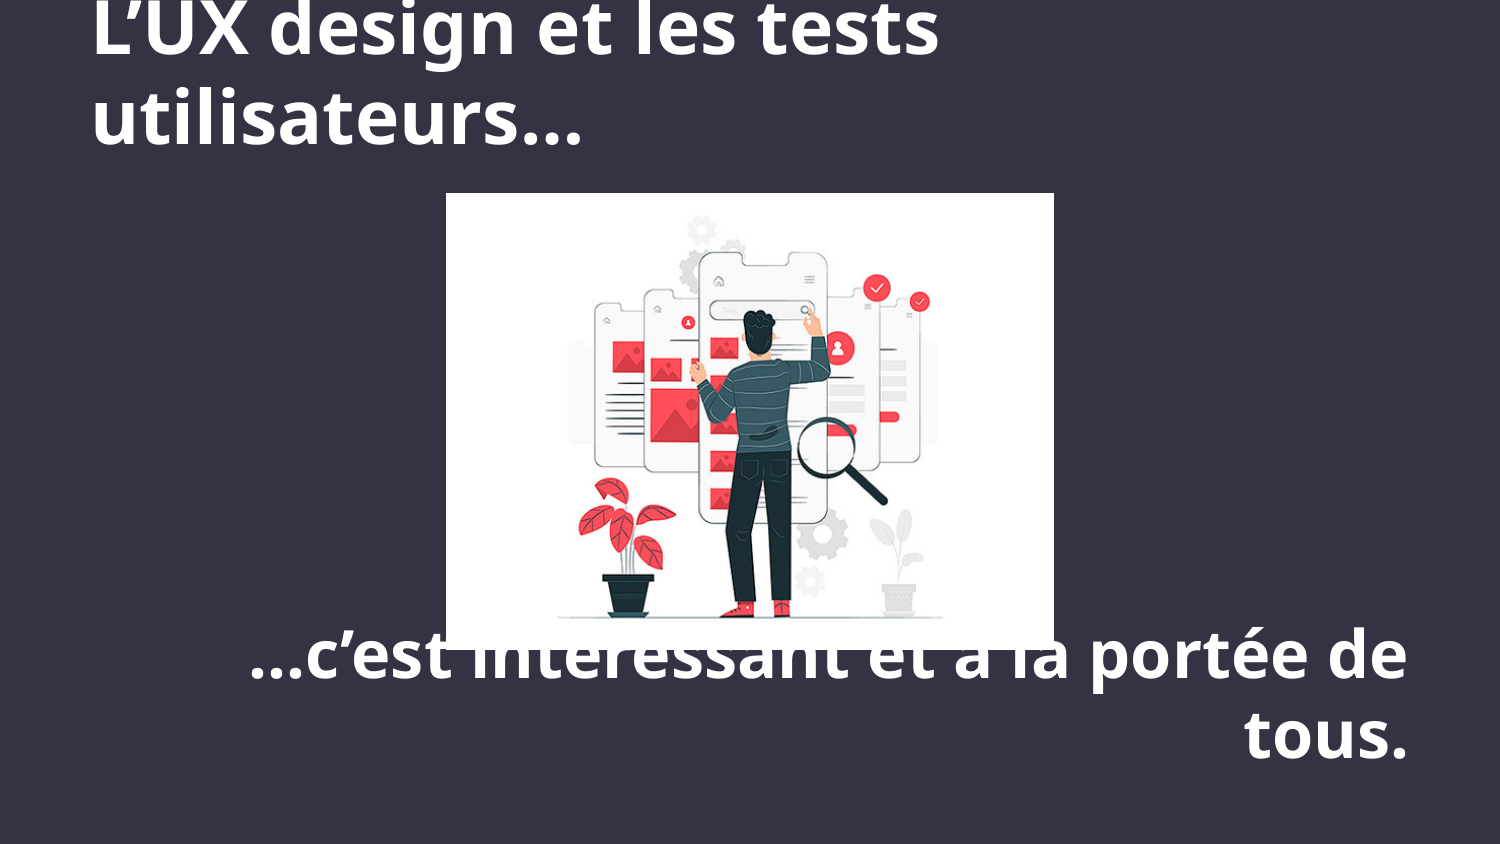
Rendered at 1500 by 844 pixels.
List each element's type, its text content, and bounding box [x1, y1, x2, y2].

title …c’est intéressant et à la portée de tous. [75, 645, 1425, 787]
picture [446, 193, 1054, 645]
title L’UX design et les tests utilisateurs… [75, 33, 1425, 175]
